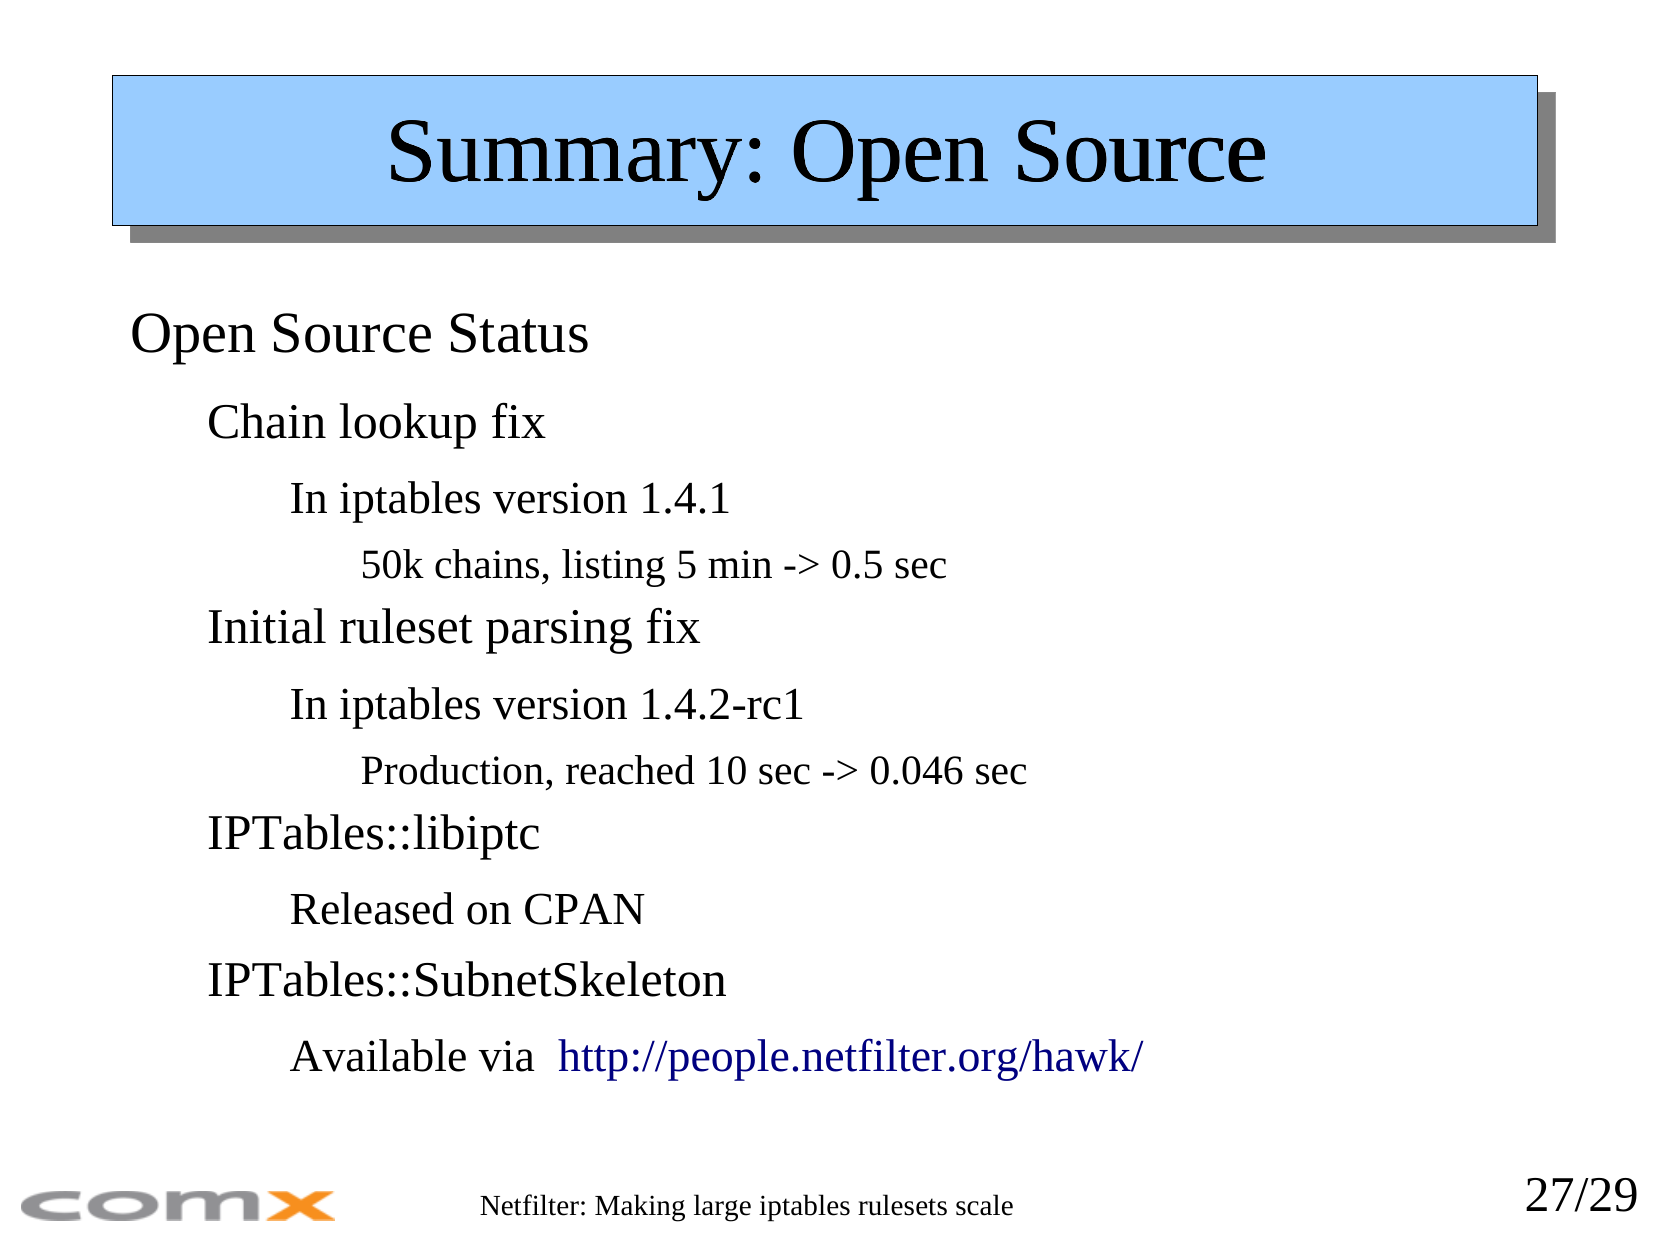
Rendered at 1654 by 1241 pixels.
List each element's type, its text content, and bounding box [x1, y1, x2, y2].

picture [21, 1191, 335, 1221]
title Summary: Open Source [116, 90, 1538, 211]
list Open Source Status Chain lookup fix In iptables version 1.4.1 50k chains, listing 5 min -> 0.5 sec Initial ruleset parsing fix In iptables version 1.4.2-rc1 Production, reached 10 sec -> 0.046 sec IPTables::libiptc Released on CPAN IPTables::SubnetSkeleton Available via http://people.netfilter.org/hawk/ [112, 300, 1538, 1112]
